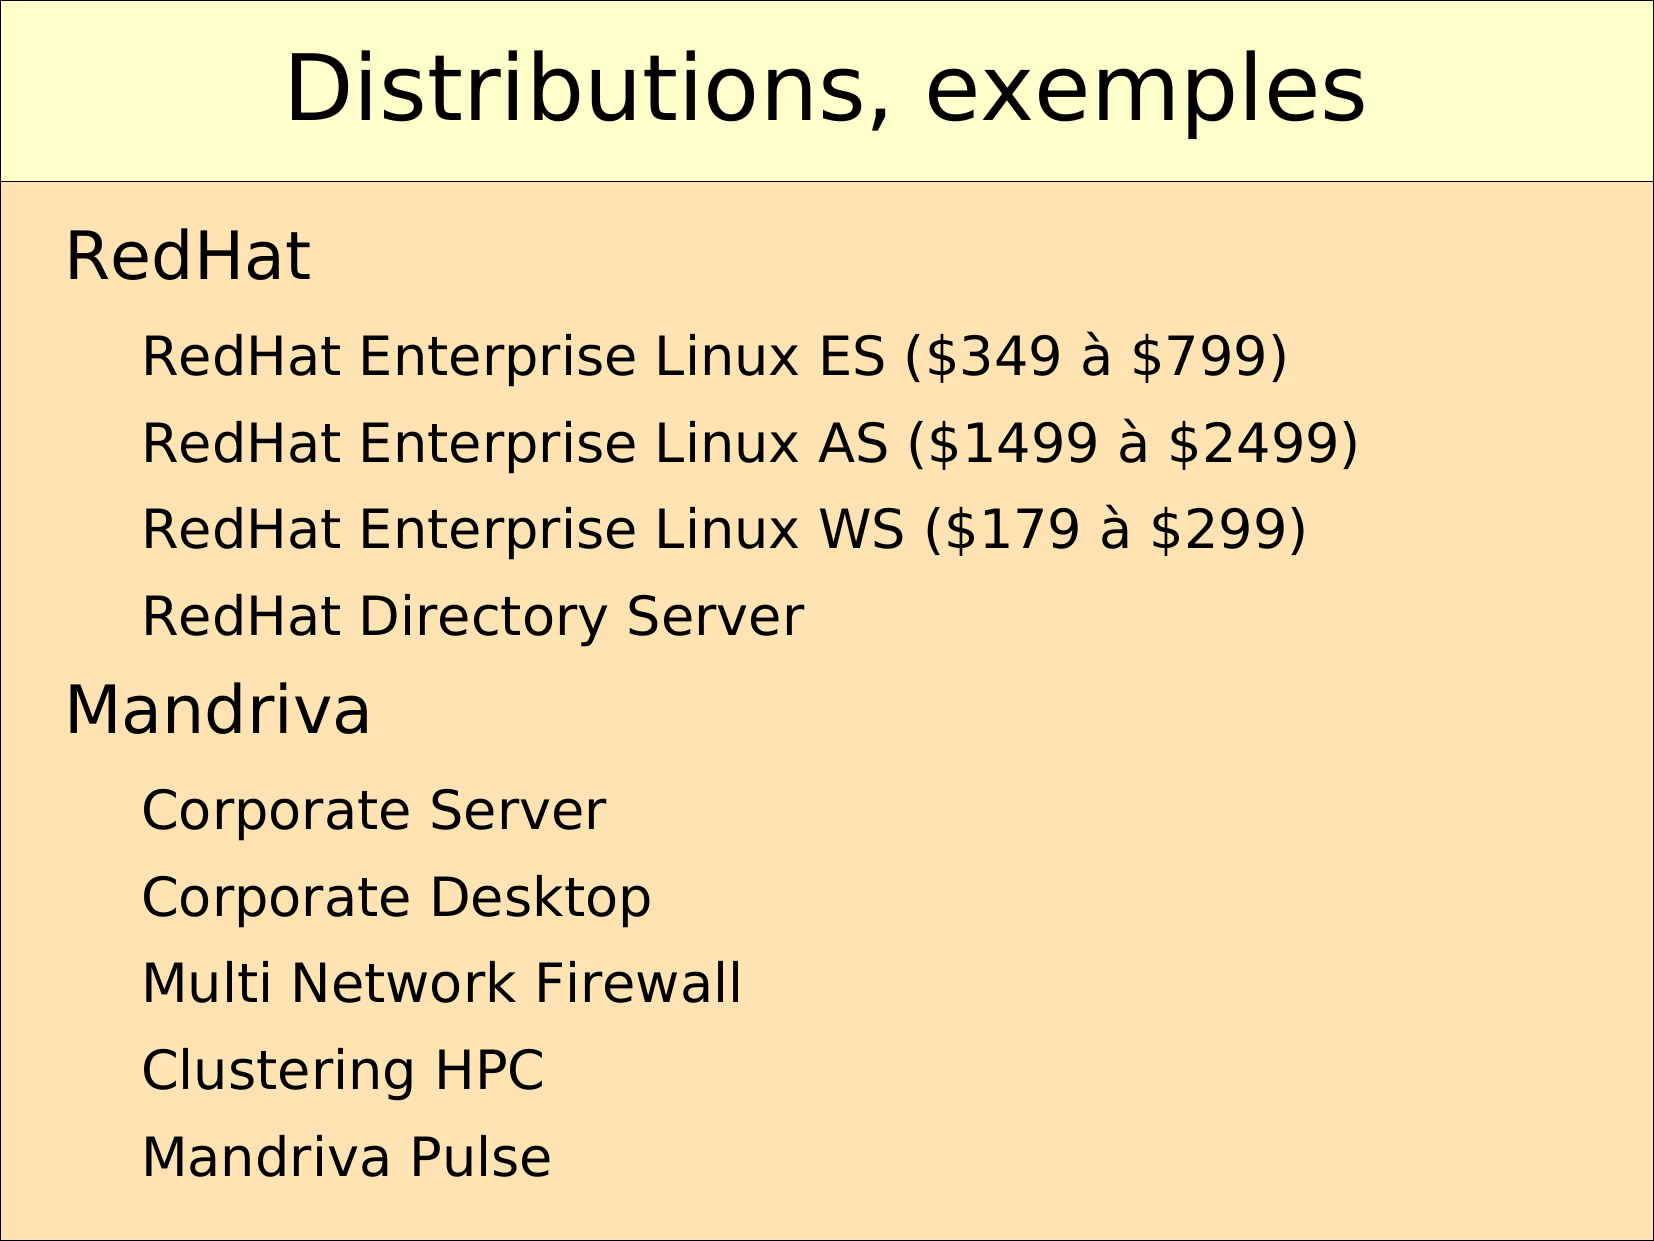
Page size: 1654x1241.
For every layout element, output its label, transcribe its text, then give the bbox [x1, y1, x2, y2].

list RedHat RedHat Enterprise Linux ES ($349 à $799) RedHat Enterprise Linux AS ($1499 à $2499) RedHat Enterprise Linux WS ($179 à $299) RedHat Directory Server Mandriva Corporate Server Corporate Desktop Multi Network Firewall Clustering HPC Mandriva Pulse [46, 218, 1595, 1189]
title Distributions, exemples [0, 7, 1654, 169]
